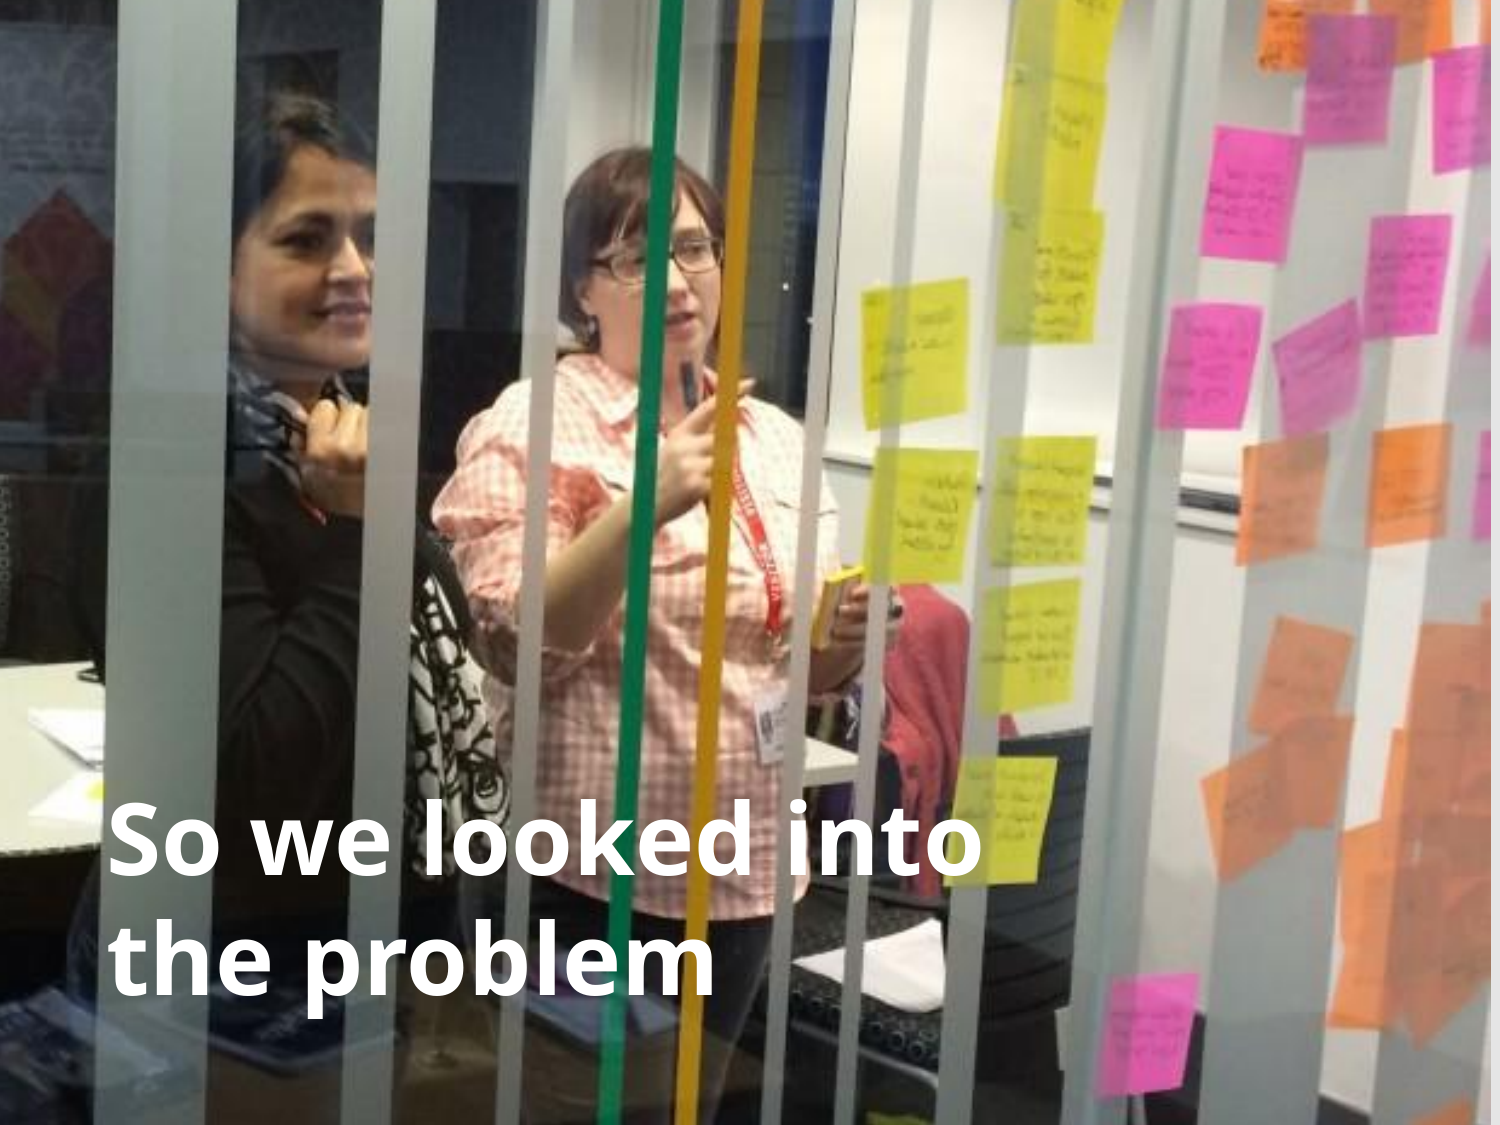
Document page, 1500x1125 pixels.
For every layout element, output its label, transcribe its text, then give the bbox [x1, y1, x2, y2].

picture [0, 0, 1491, 1125]
title So we looked into the problem [99, 452, 1046, 1125]
